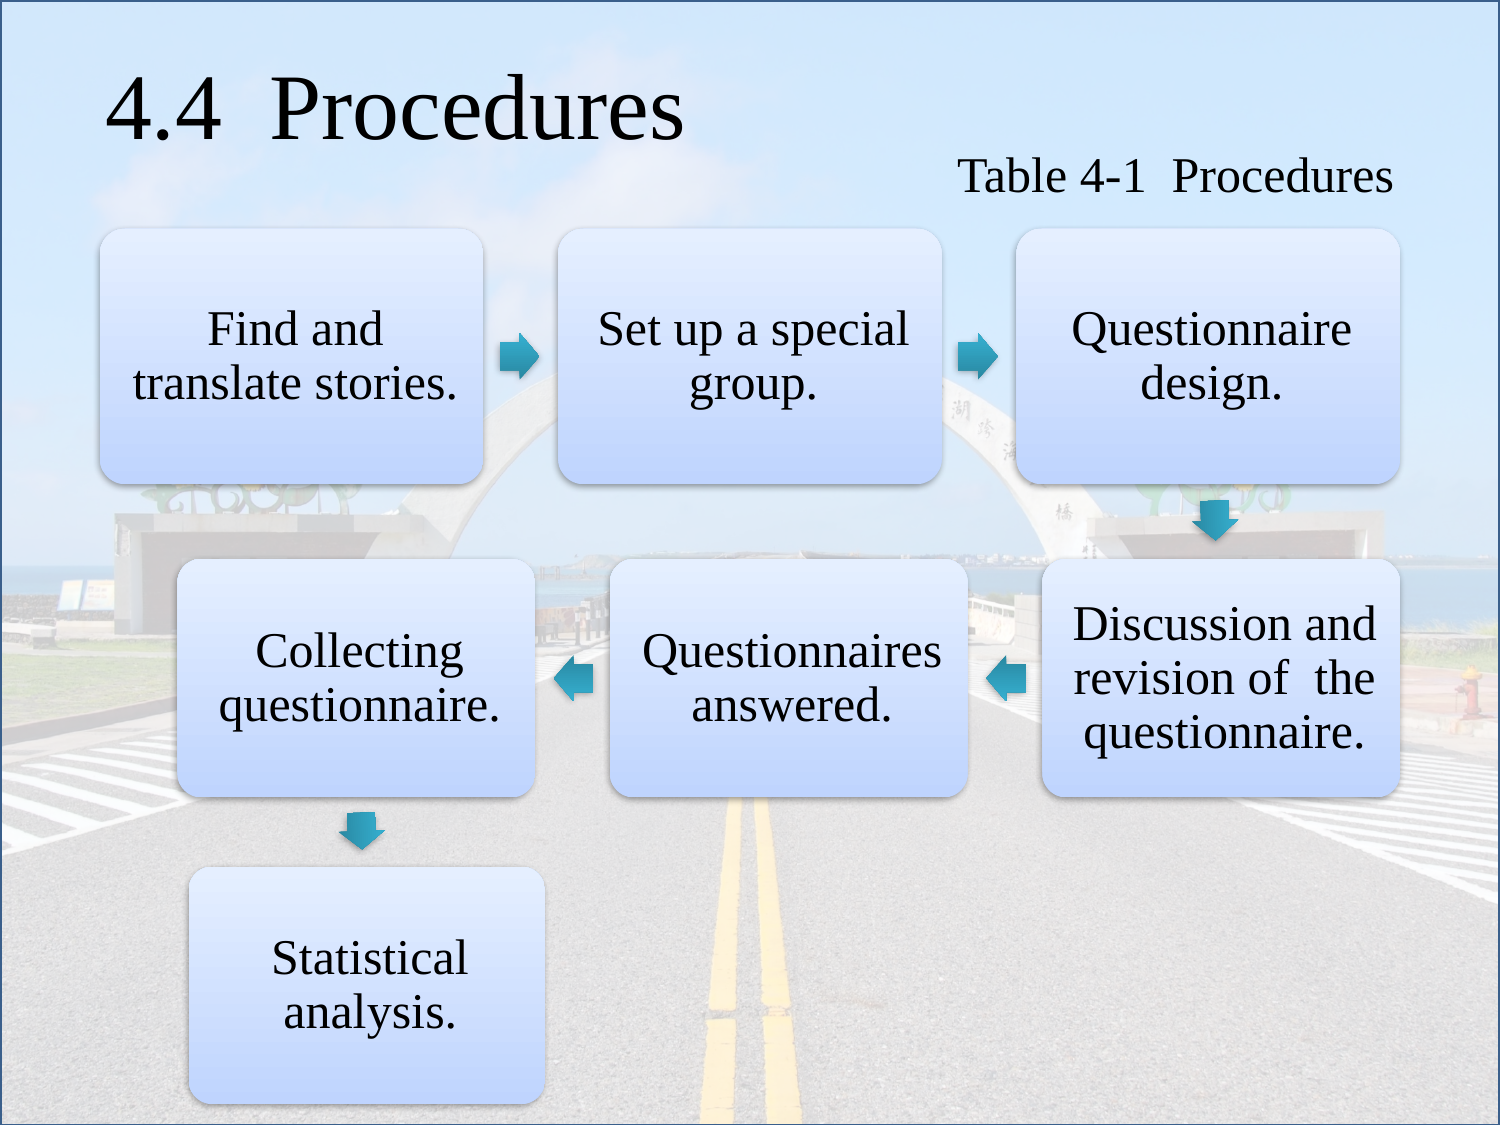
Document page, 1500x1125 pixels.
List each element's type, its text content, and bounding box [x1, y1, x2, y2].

title 4.4 Procedures [76, 30, 715, 173]
text_box Find and translate stories. [99, 228, 484, 485]
text_box Questionnaires answered. [609, 558, 968, 798]
text_box Set up a special group. [558, 228, 942, 485]
text_box Collecting questionnaire. [177, 558, 536, 798]
text_box [0, 0, 1500, 1125]
text_box Questionnaire design. [1016, 228, 1401, 485]
text_box Discussion and revision of the questionnaire. [1042, 558, 1401, 798]
text_box Table 4-1 Procedures [927, 134, 1412, 210]
text_box Statistical analysis. [188, 866, 546, 1105]
